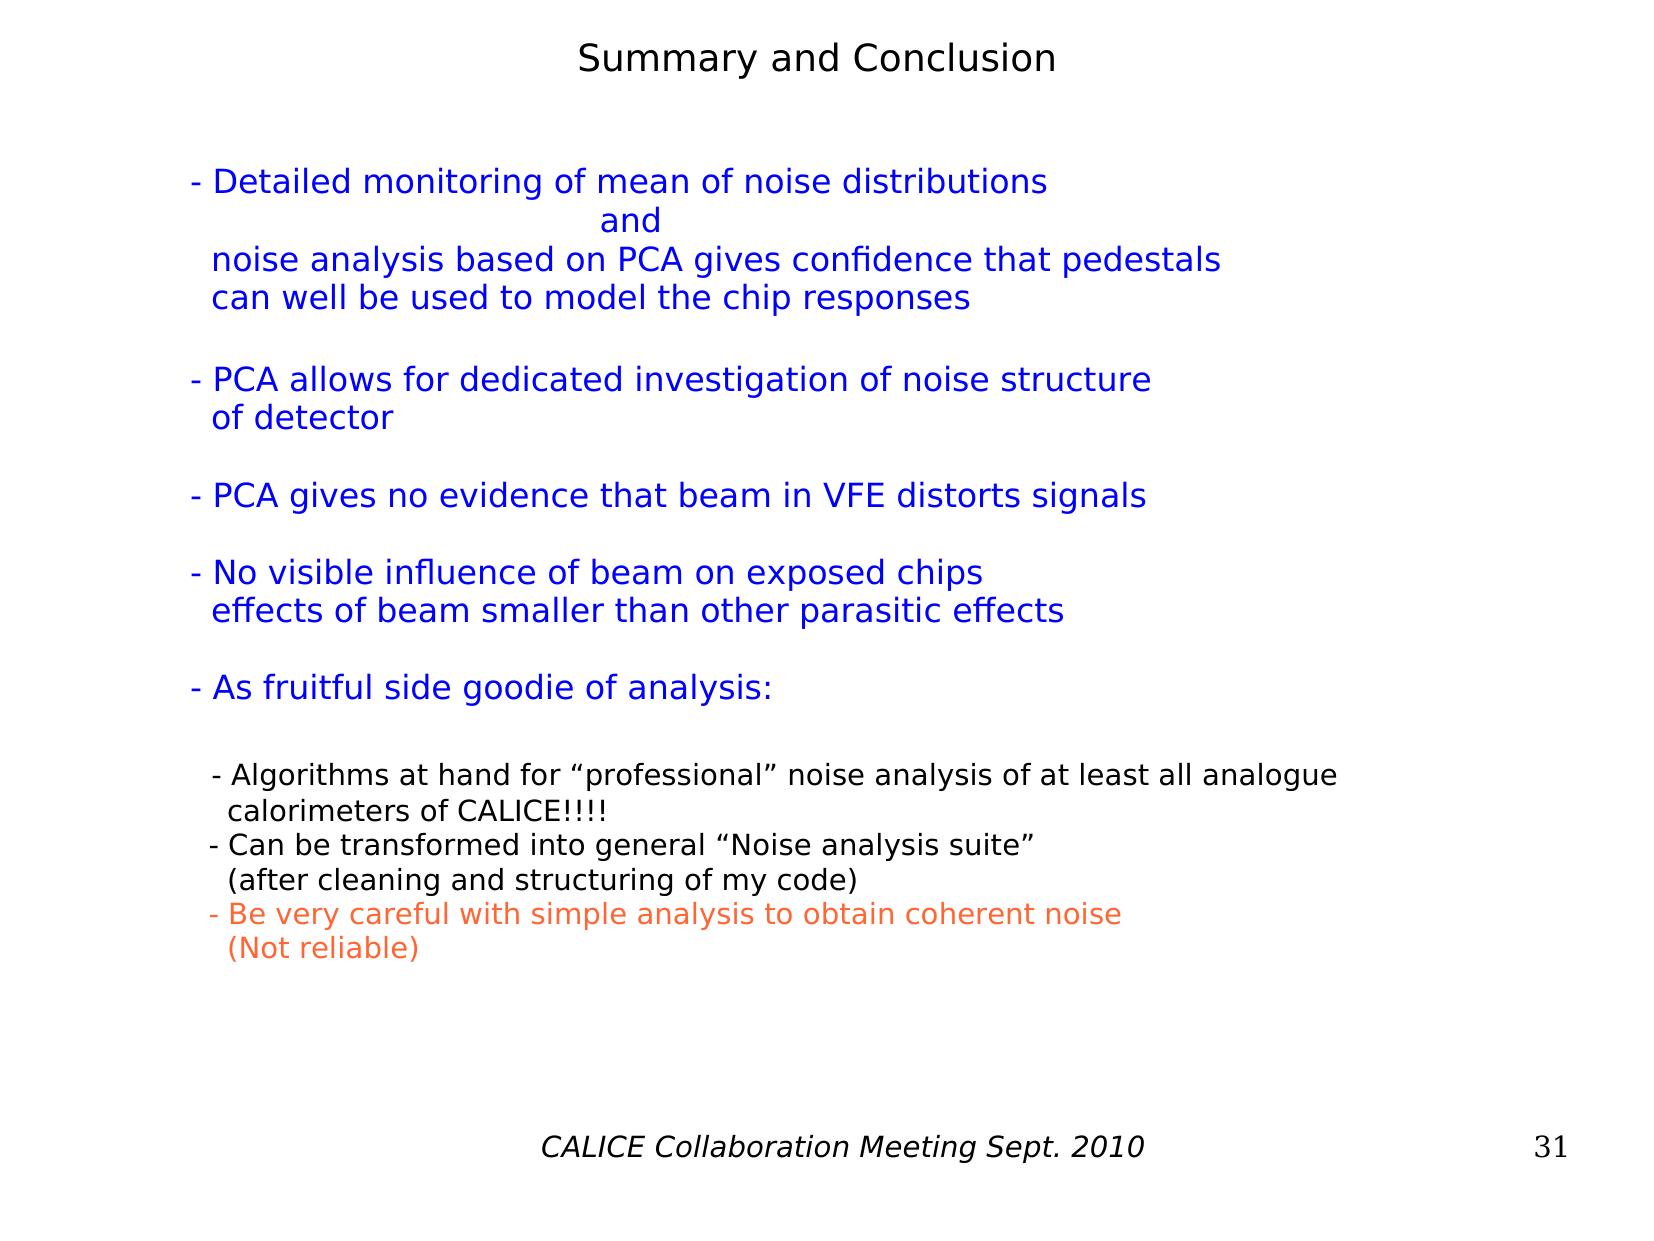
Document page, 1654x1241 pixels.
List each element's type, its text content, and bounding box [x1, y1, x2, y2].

text_box - Detailed monitoring of mean of noise distributions and noise analysis based on PCA gives confidence that pedestals can well be used to model the chip responses - PCA allows for dedicated investigation of noise structure of detector - PCA gives no evidence that beam in VFE distorts signals - No visible influence of beam on exposed chips effects of beam smaller than other parasitic effects - As fruitful side goodie of analysis: - Algorithms at hand for “professional” noise analysis of at least all analogue calorimeters of CALICE!!!! - Can be transformed into general “Noise analysis suite” (after cleaning and structuring of my code) - Be very careful with simple analysis to obtain coherent noise (Not reliable) [175, 155, 1364, 1017]
text_box Summary and Conclusion [562, 29, 1073, 88]
